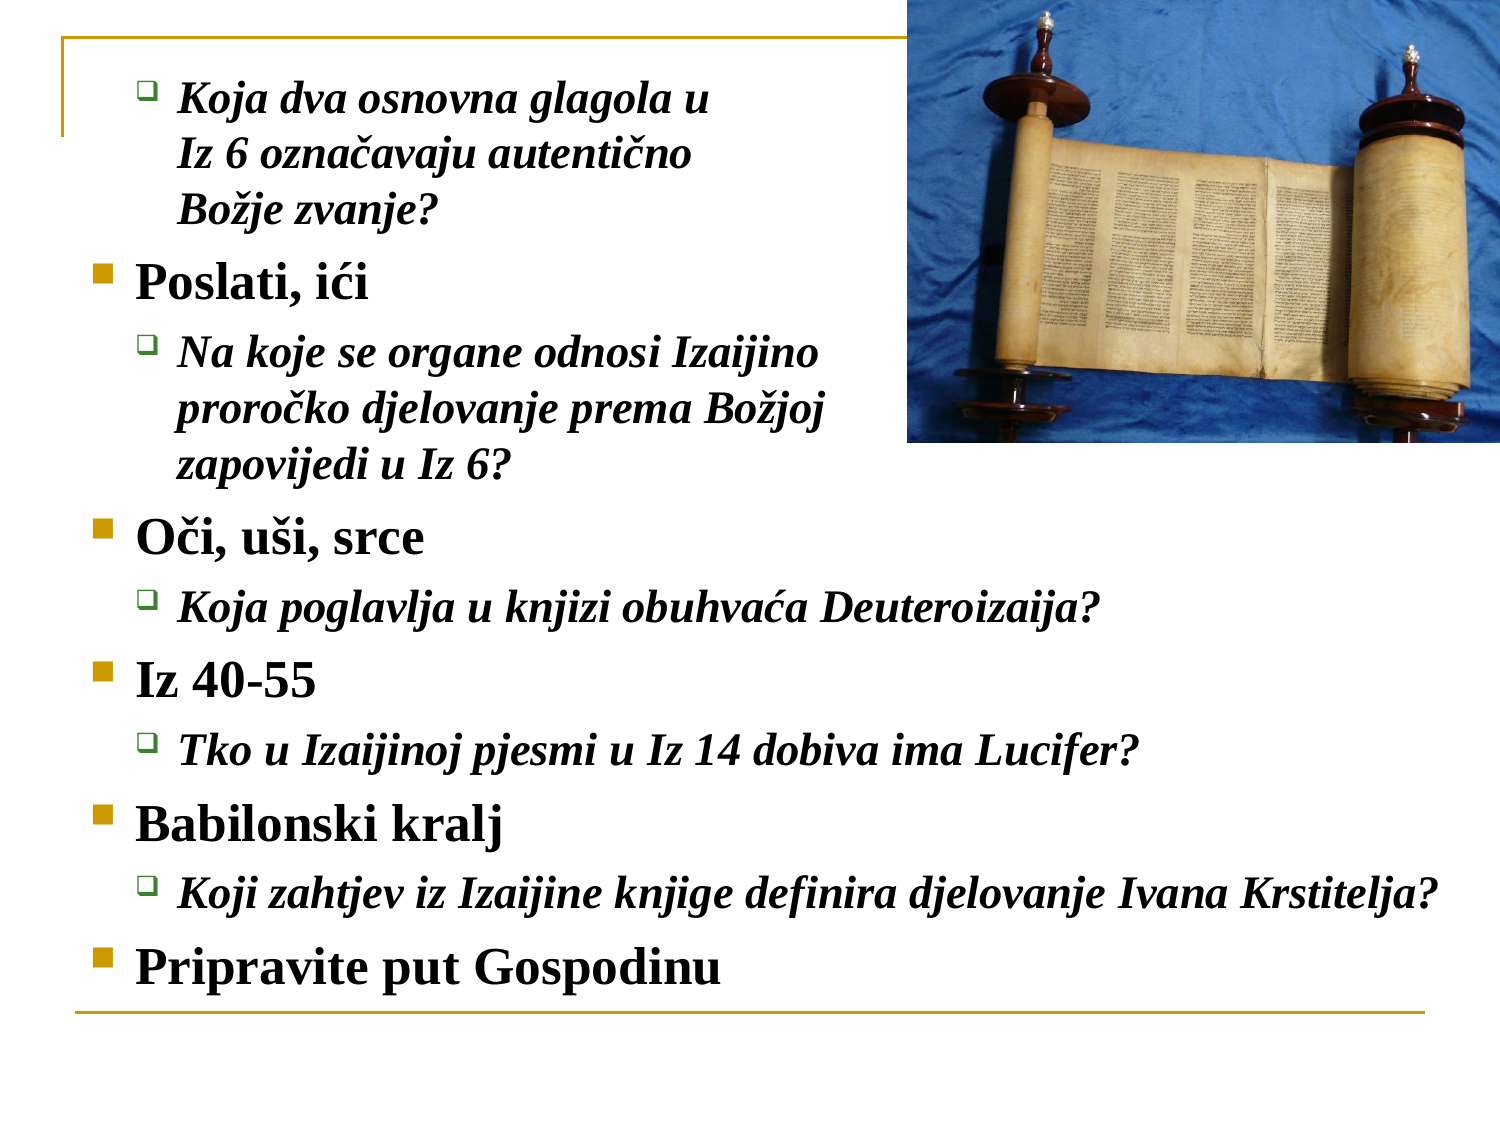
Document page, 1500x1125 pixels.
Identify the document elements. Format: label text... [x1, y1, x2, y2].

list Koja dva osnovna glagola u Iz 6 označavaju autentično Božje zvanje? Poslati, ići Na koje se organe odnosi Izaijino proročko djelovanje prema Božjoj zapovijedi u Iz 6? Oči, uši, srce Koja poglavlja u knjizi obuhvaća Deuteroizaija? Iz 40-55 Tko u Izaijinoj pjesmi u Iz 14 dobiva ima Lucifer? Babilonski kralj Koji zahtjev iz Izaijine knjige definira djelovanje Ivana Krstitelja? Pripravite put Gospodinu [75, 59, 1500, 1006]
picture [907, 0, 1500, 443]
